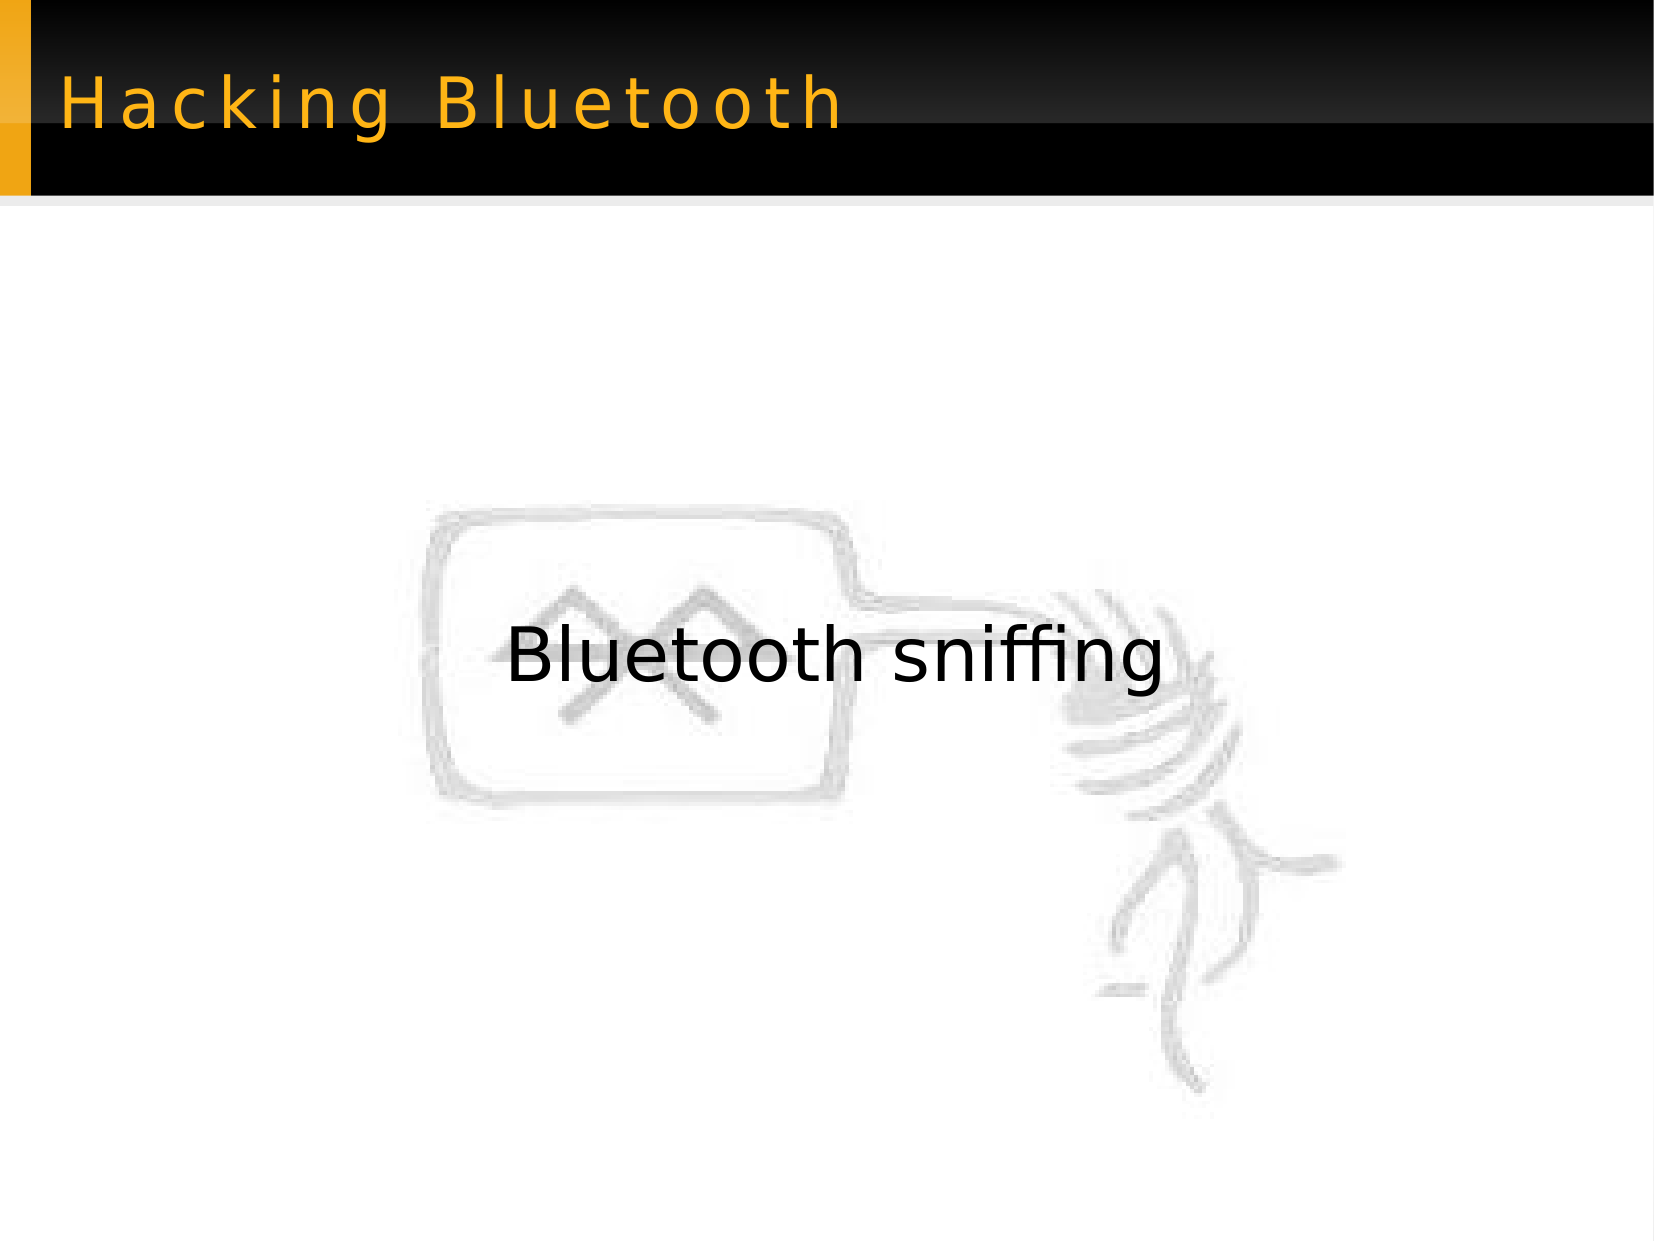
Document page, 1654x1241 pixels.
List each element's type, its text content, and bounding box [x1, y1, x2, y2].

list Bluetooth sniffing [82, 290, 1571, 1109]
picture [0, 0, 1654, 1241]
title Hacking Bluetooth [59, 29, 1270, 178]
